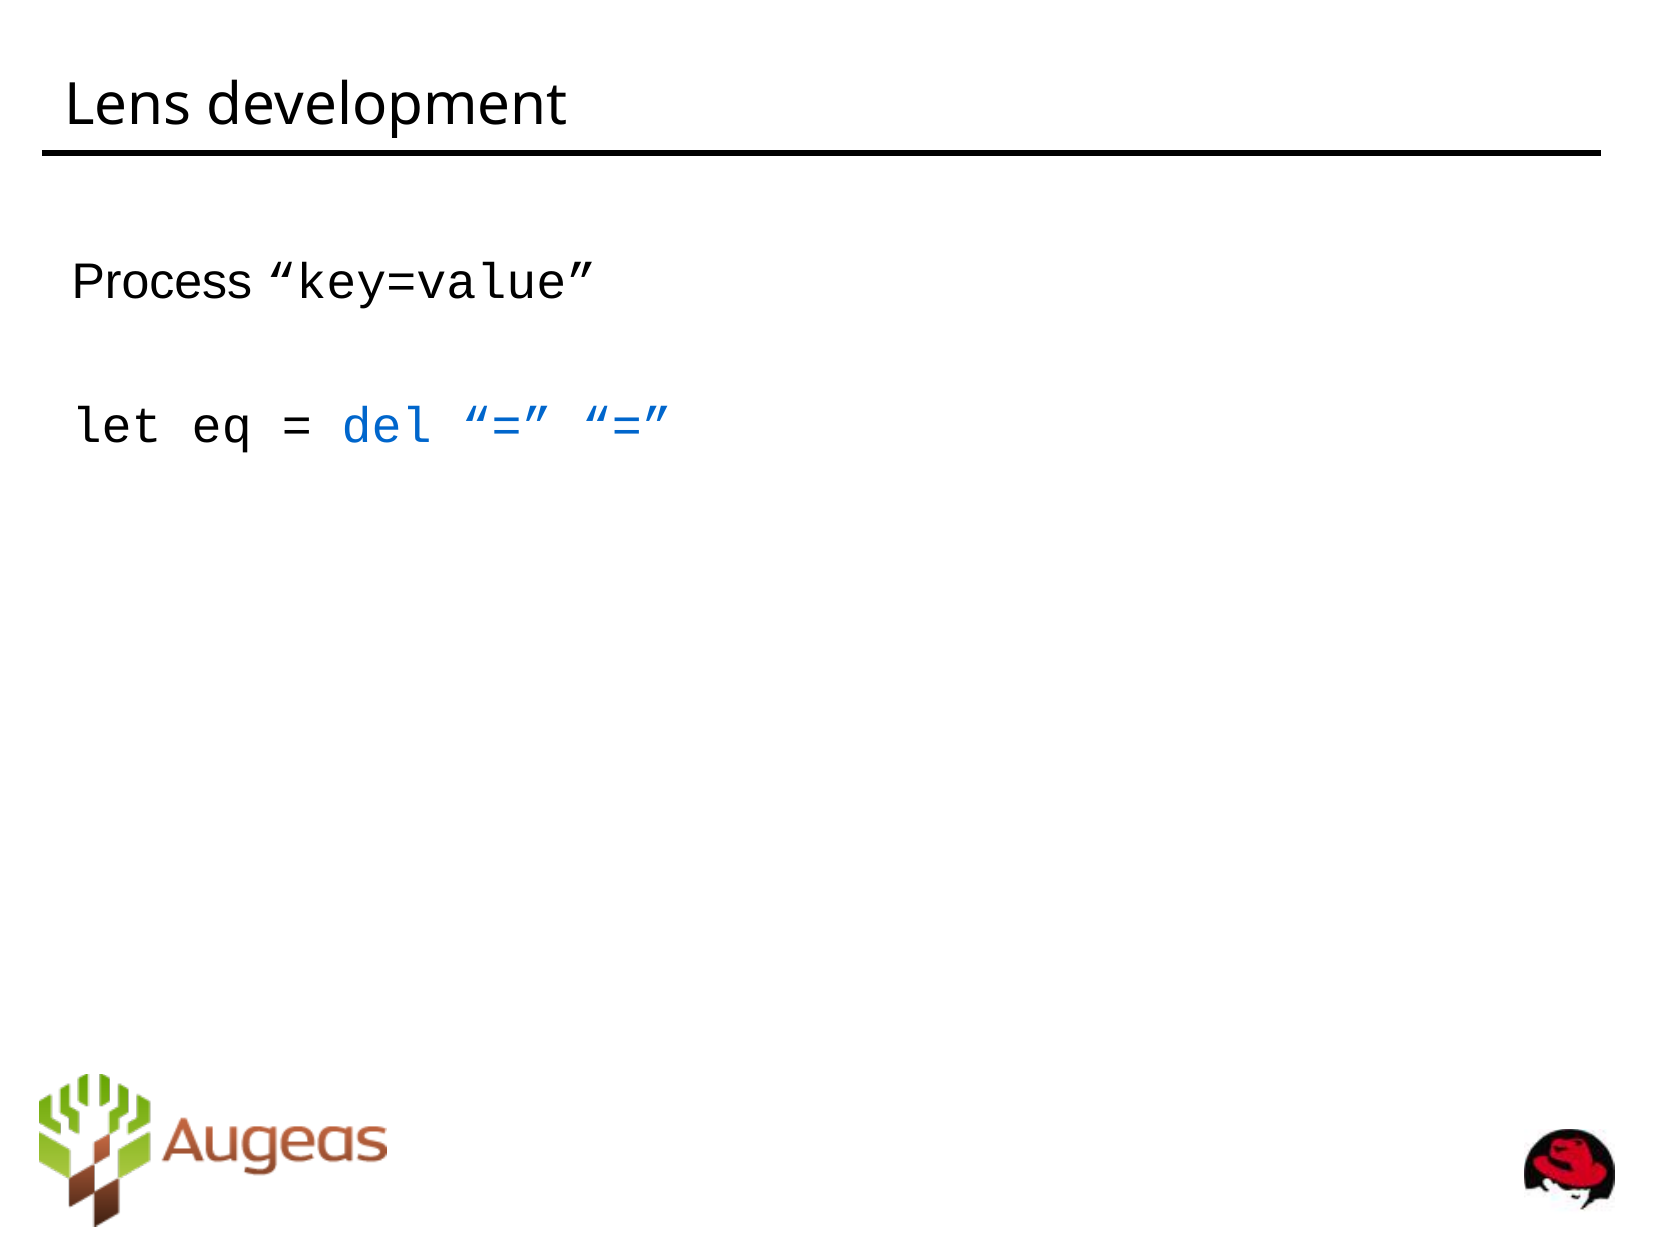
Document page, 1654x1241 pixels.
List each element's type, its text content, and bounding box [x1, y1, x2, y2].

picture [1524, 1129, 1615, 1220]
title Lens development [64, 42, 1496, 161]
picture [39, 1074, 387, 1227]
list Process “key=value” let eq = del “=” “=” [71, 180, 1495, 1089]
